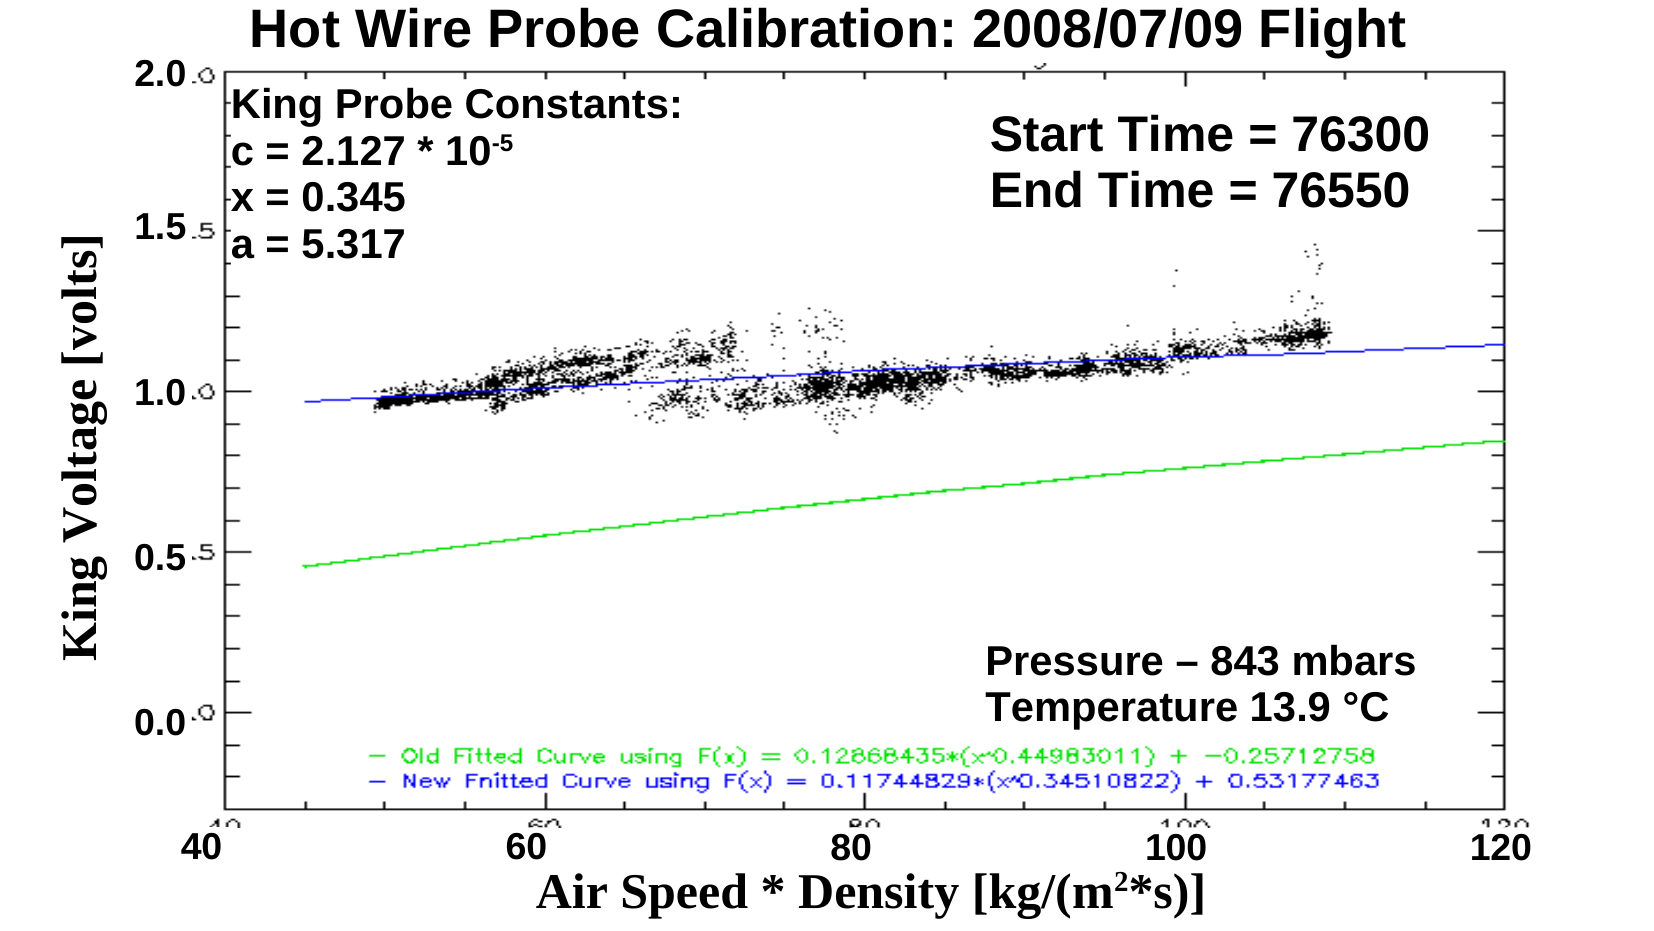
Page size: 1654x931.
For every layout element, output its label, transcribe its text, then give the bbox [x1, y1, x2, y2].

text_box Air Speed * Density [kg/(m2*s)] [403, 856, 1339, 929]
text_box 0.5 [128, 537, 192, 575]
text_box King Voltage [volts] [44, 131, 139, 764]
text_box Hot Wire Probe Calibration: 2008/07/09 Flight [4, 0, 1654, 59]
text_box 0.0 [128, 703, 192, 740]
text_box 1.5 [128, 207, 192, 250]
text_box Pressure – 843 mbars Temperature 13.9 °C [970, 630, 1459, 739]
text_box 100 [1144, 827, 1208, 864]
text_box 1.0 [128, 372, 192, 409]
text_box 2.0 [128, 53, 192, 97]
text_box Start Time = 76300 End Time = 76550 [975, 98, 1463, 226]
text_box 60 [494, 827, 558, 864]
text_box 80 [819, 827, 883, 864]
picture [185, 63, 1550, 828]
text_box 40 [169, 827, 234, 864]
text_box 120 [1469, 827, 1533, 864]
text_box King Probe Constants: c = 2.127 * 10-5 x = 0.345 a = 5.317 [230, 79, 901, 269]
